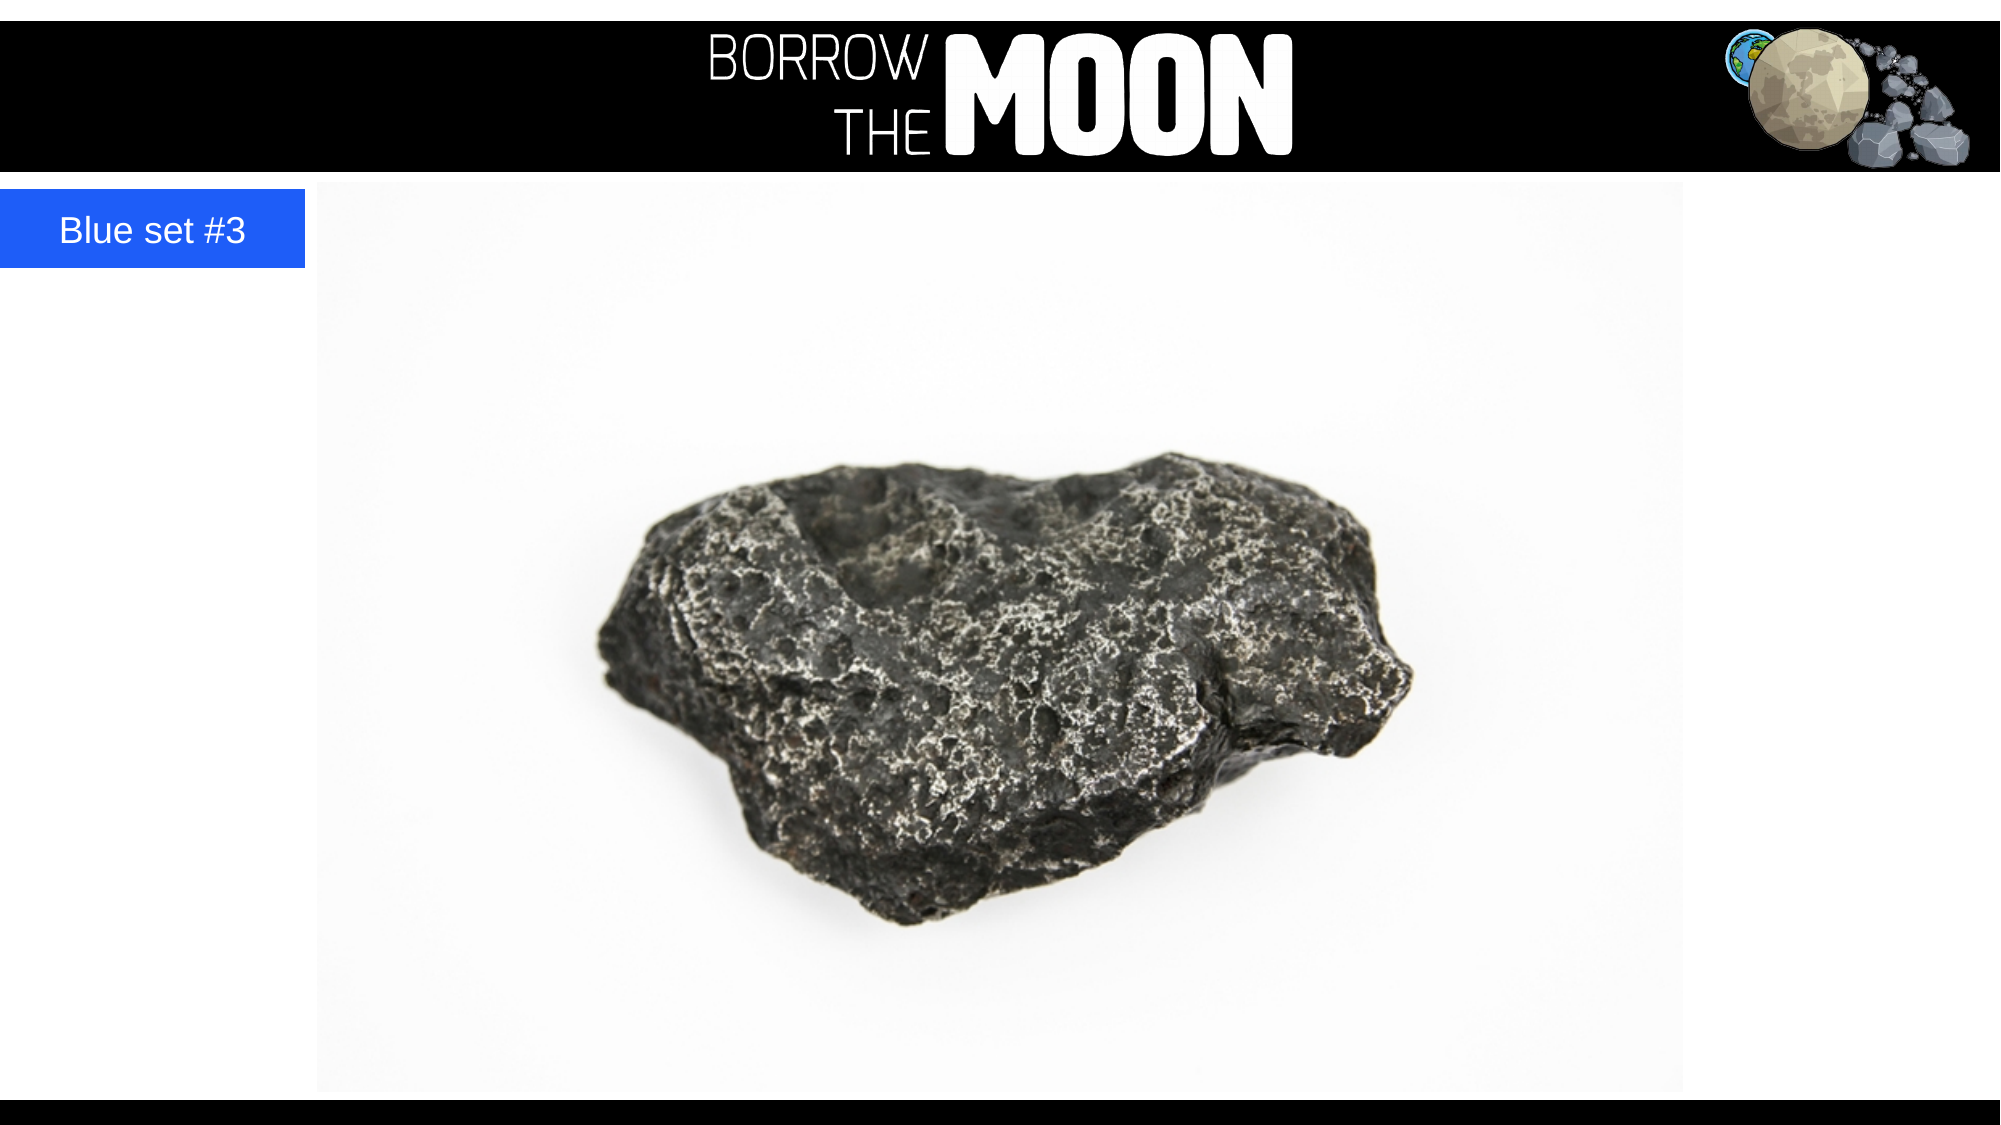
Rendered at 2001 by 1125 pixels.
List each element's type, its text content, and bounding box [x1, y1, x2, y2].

text_box Blue set #3 [0, 189, 305, 268]
picture [317, 182, 1683, 1092]
